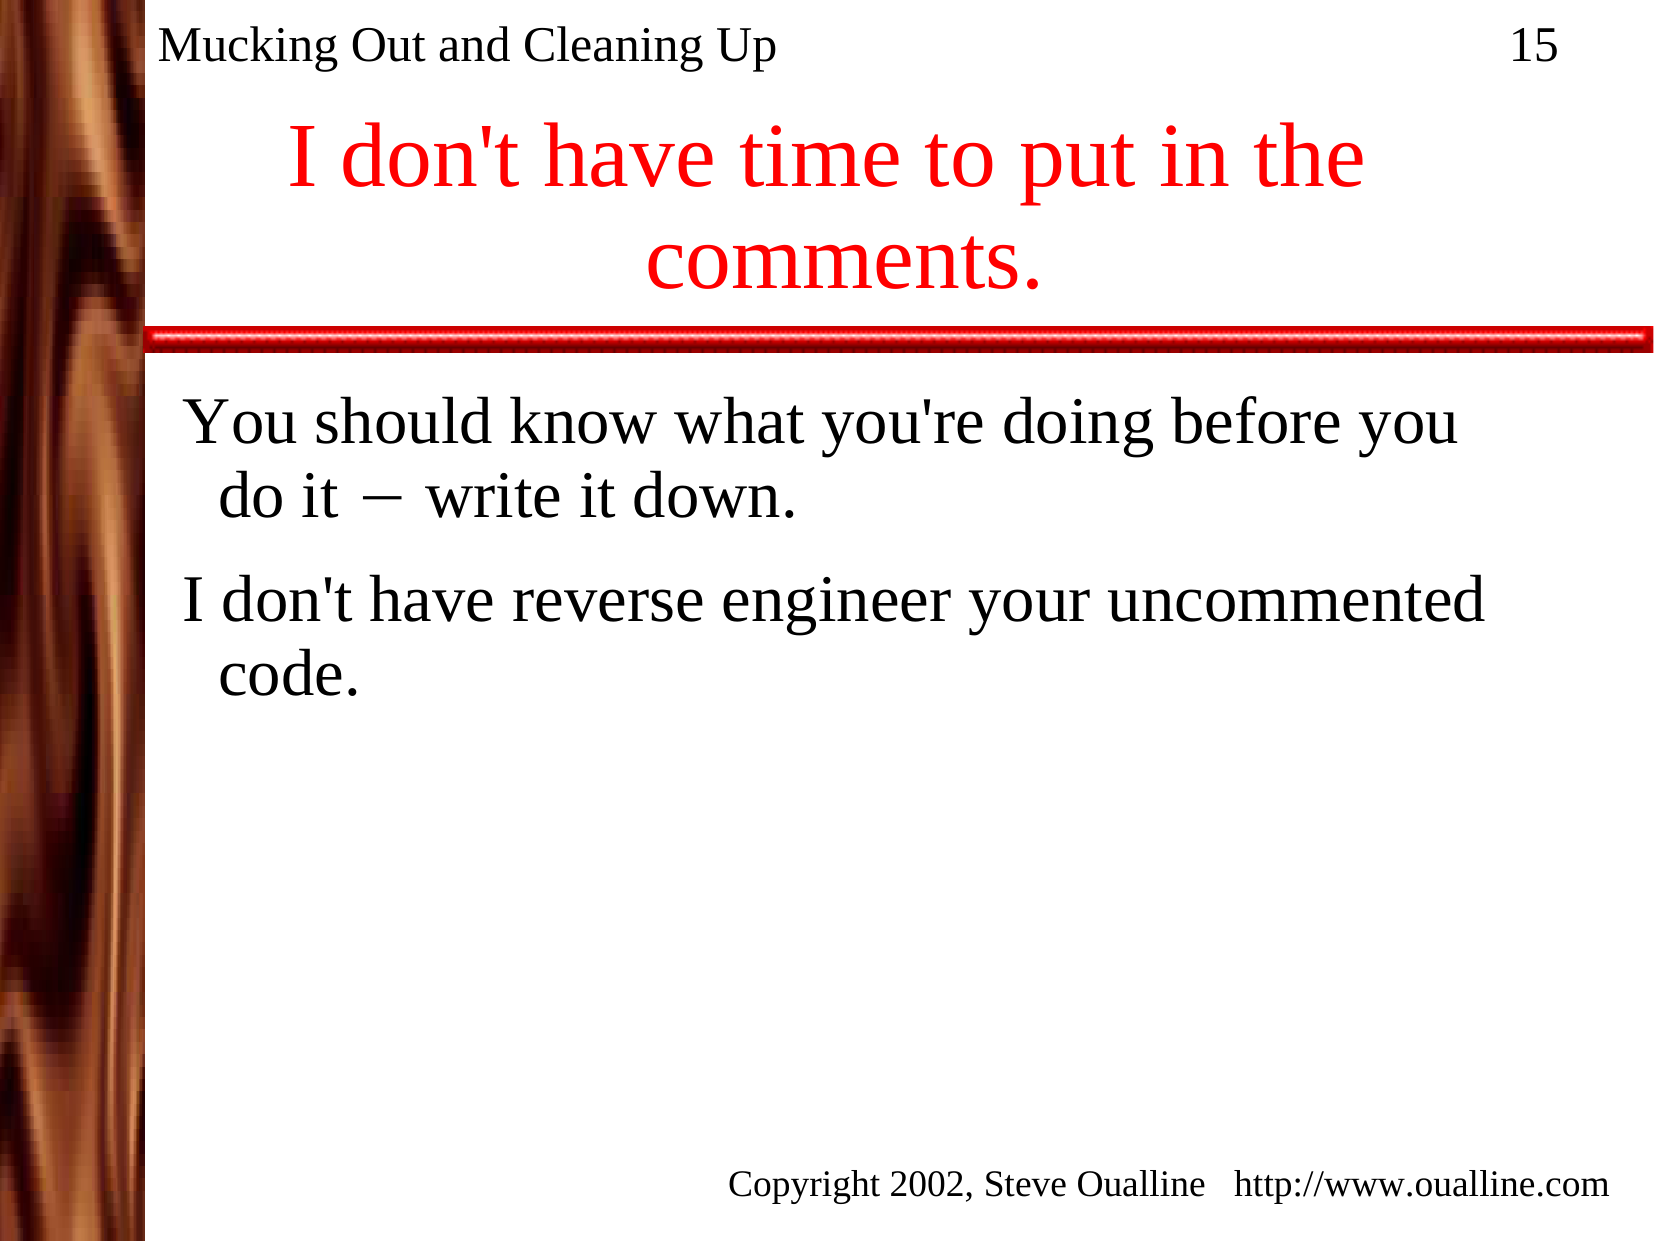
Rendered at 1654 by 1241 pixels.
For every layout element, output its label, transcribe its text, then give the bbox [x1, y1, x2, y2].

title I don't have time to put in the comments. [121, 102, 1534, 310]
subtitle You should know what you're doing before you do it  write it down. I don't have reverse engineer your uncommented code. [180, 384, 1534, 1127]
picture [0, 0, 1654, 1241]
